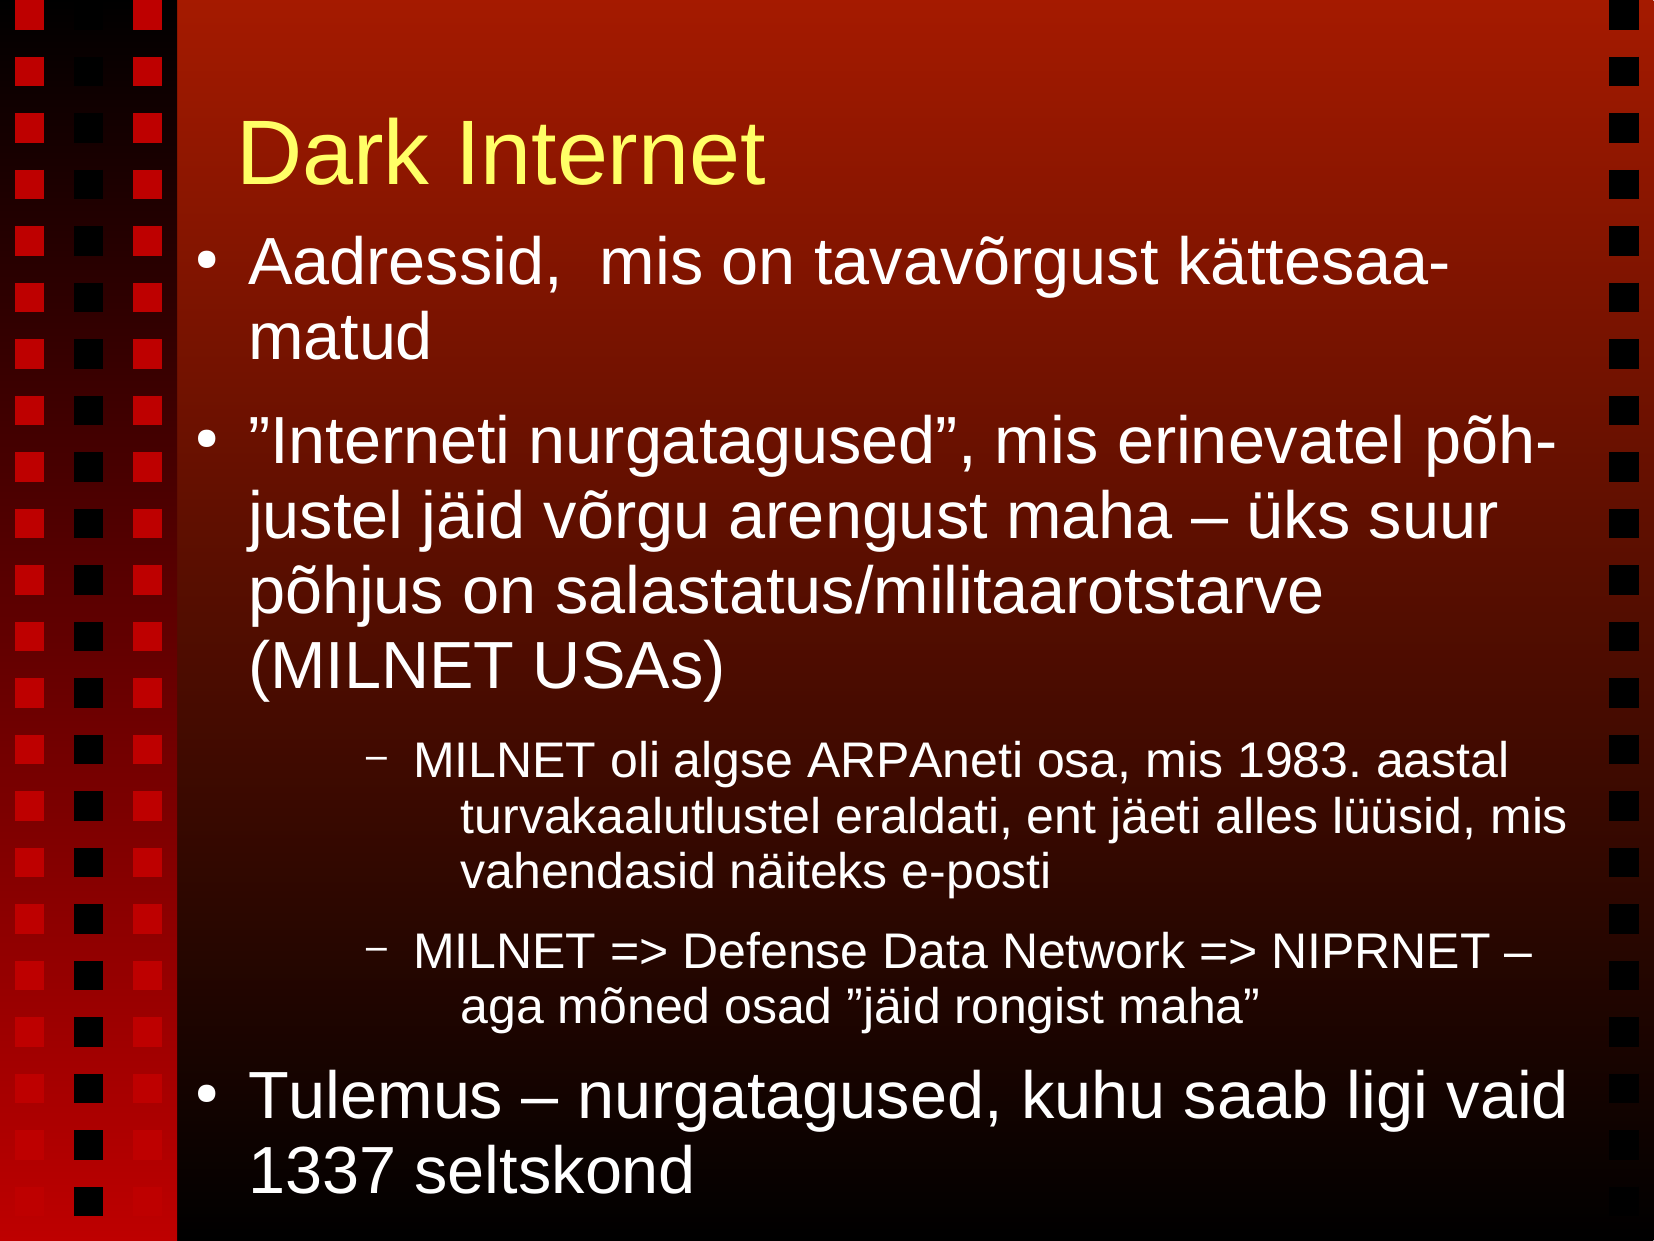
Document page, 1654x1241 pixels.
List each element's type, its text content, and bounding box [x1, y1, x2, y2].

list Aadressid, mis on tavavõrgust kättesaa-matud ”Interneti nurgatagused”, mis erinevatel põh-justel jäid võrgu arengust maha – üks suur põhjus on salastatus/militaarotstarve (MILNET USAs) MILNET oli algse ARPAneti osa, mis 1983. aastal turvakaalutlustel eraldati, ent jäeti alles lüüsid, mis vahendasid näiteks e-posti MILNET => Defense Data Network => NIPRNET – aga mõned osad ”jäid rongist maha” Tulemus – nurgatagused, kuhu saab ligi vaid 1337 seltskond [177, 224, 1571, 1241]
title Dark Internet [236, 49, 1571, 224]
